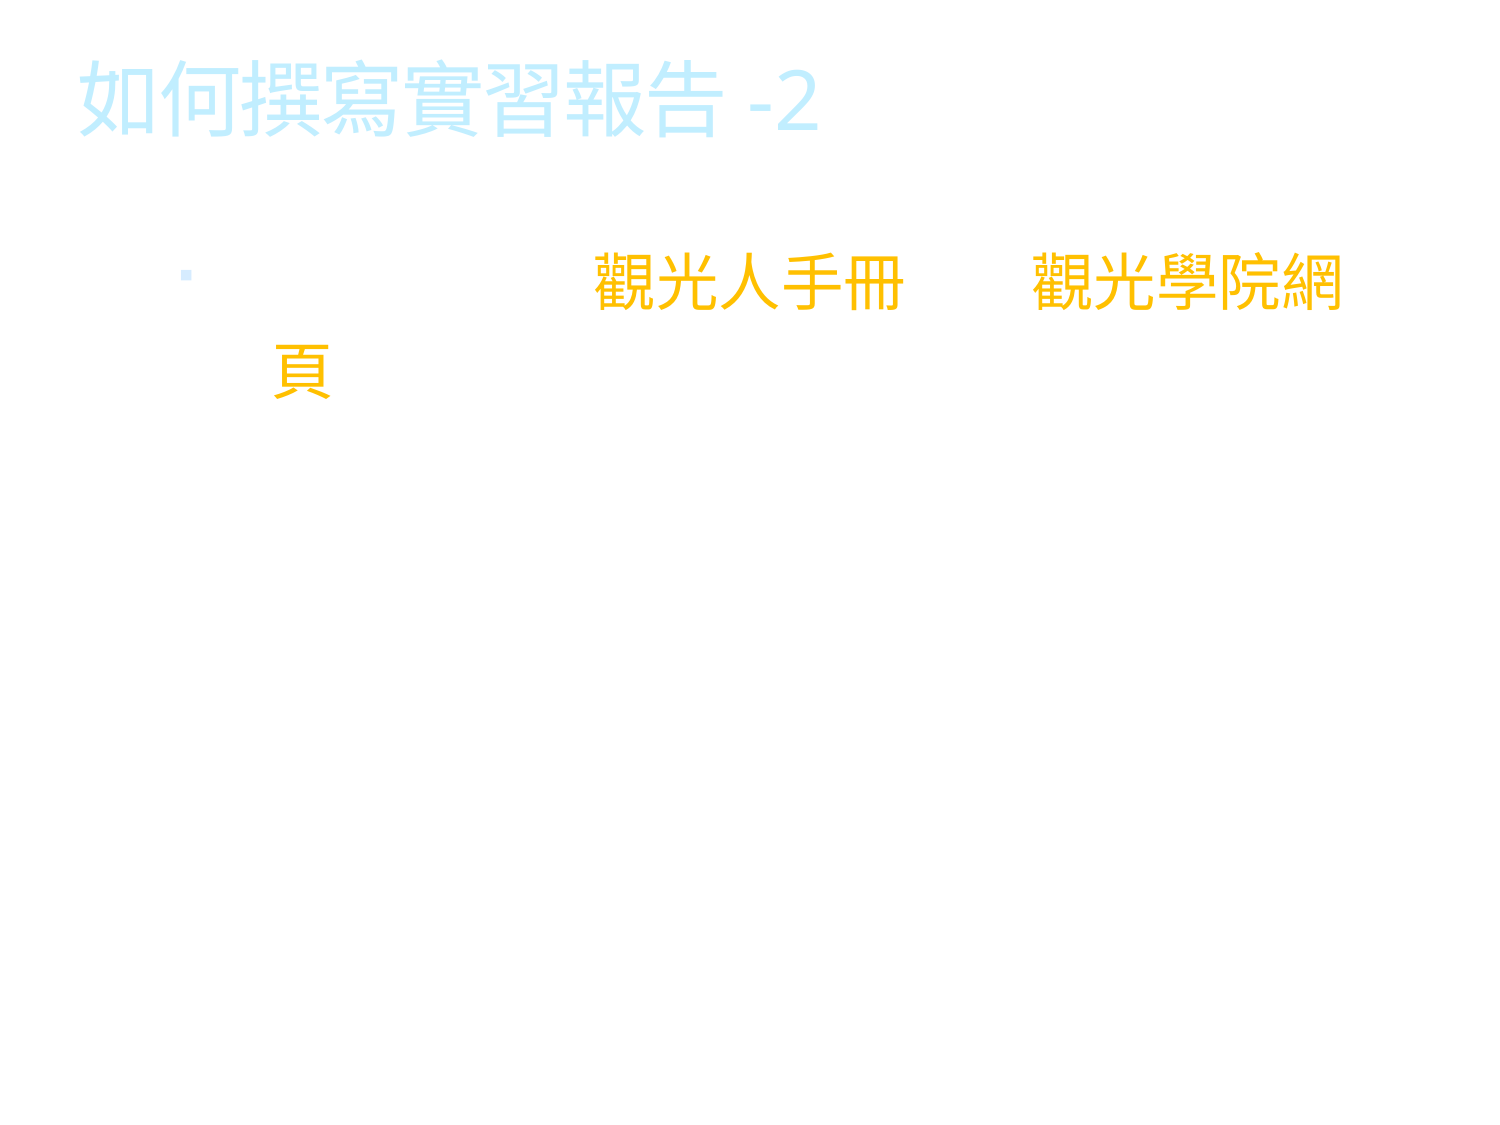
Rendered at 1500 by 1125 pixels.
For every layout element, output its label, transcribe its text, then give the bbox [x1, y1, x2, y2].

text_box 格式請參閱觀光人手冊或是觀光學院網頁 例如：字體、行距 [174, 226, 1360, 410]
title 如何撰寫實習報告-2 [162, 86, 900, 192]
